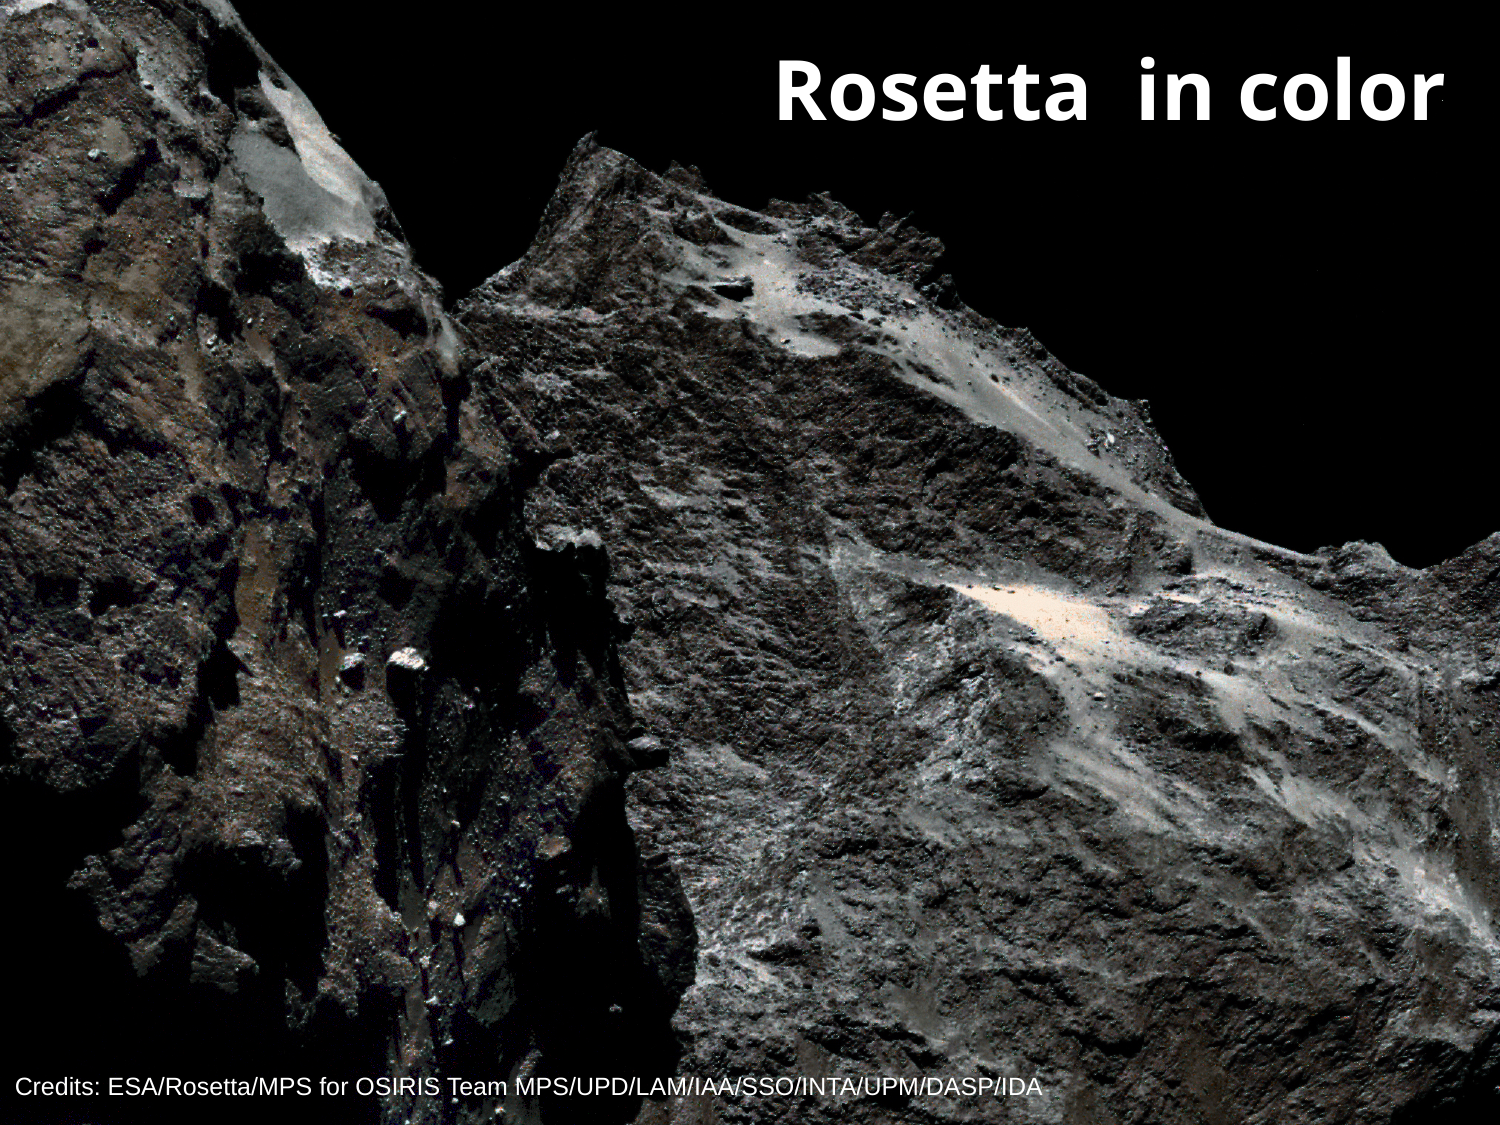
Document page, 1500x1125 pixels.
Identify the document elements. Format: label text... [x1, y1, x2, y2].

text_box Credits: ESA/Rosetta/MPS for OSIRIS Team MPS/UPD/LAM/IAA/SSO/INTA/UPM/DASP/IDA [0, 1065, 1066, 1125]
title Rosetta in color [750, 27, 1471, 150]
picture [0, 0, 1500, 1125]
